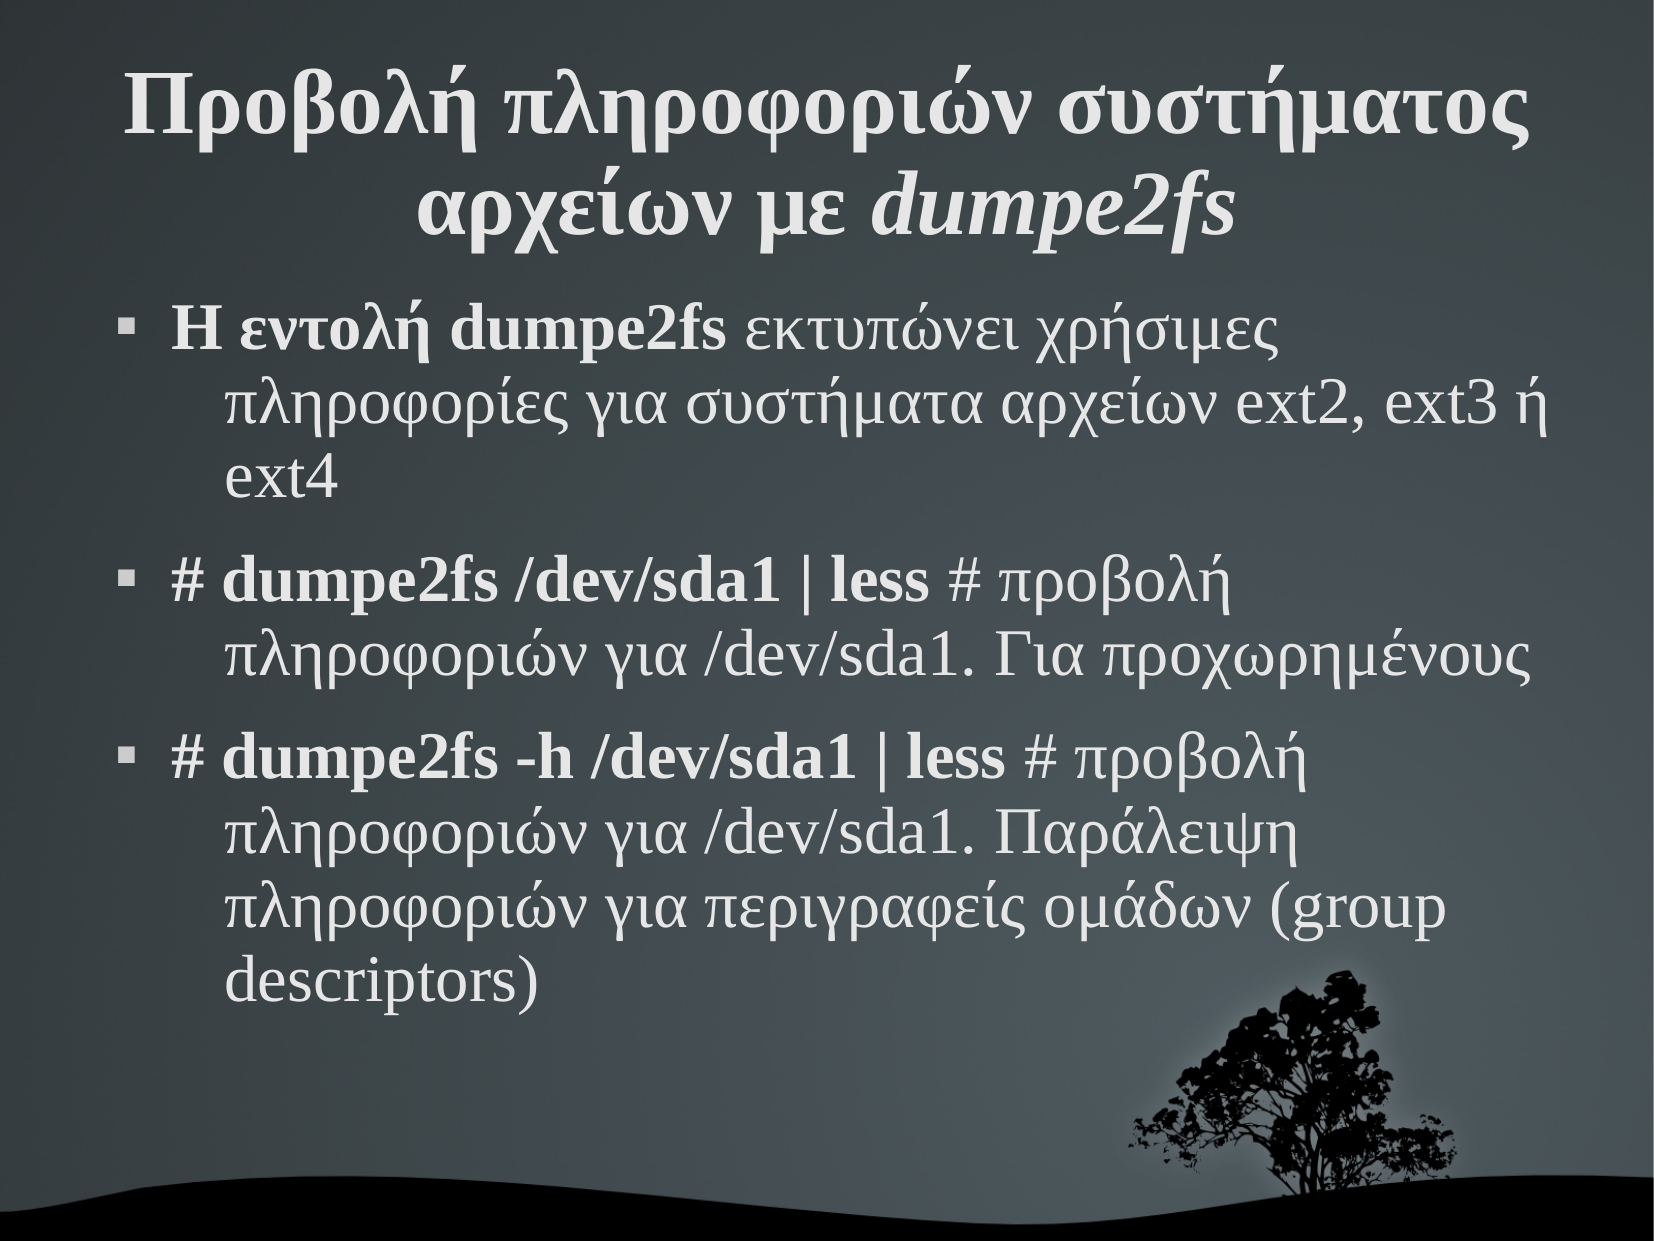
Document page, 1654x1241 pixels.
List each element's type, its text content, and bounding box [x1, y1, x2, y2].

picture [0, 0, 1654, 1241]
list Η εντολή dumpe2fs εκτυπώνει χρήσιμες πληροφορίες για συστήματα αρχείων ext2, ext3 ή ext4 # dumpe2fs /dev/sda1 | less # προβολή πληροφοριών για /dev/sda1. Για προχωρημένους # dumpe2fs -h /dev/sda1 | less # προβολή πληροφοριών για /dev/sda1. Παράλειψη πληροφοριών για περιγραφείς ομάδων (group descriptors) [82, 290, 1571, 1109]
title Προβολή πληροφοριών συστήματος αρχείων με dumpe2fs [82, 33, 1571, 273]
